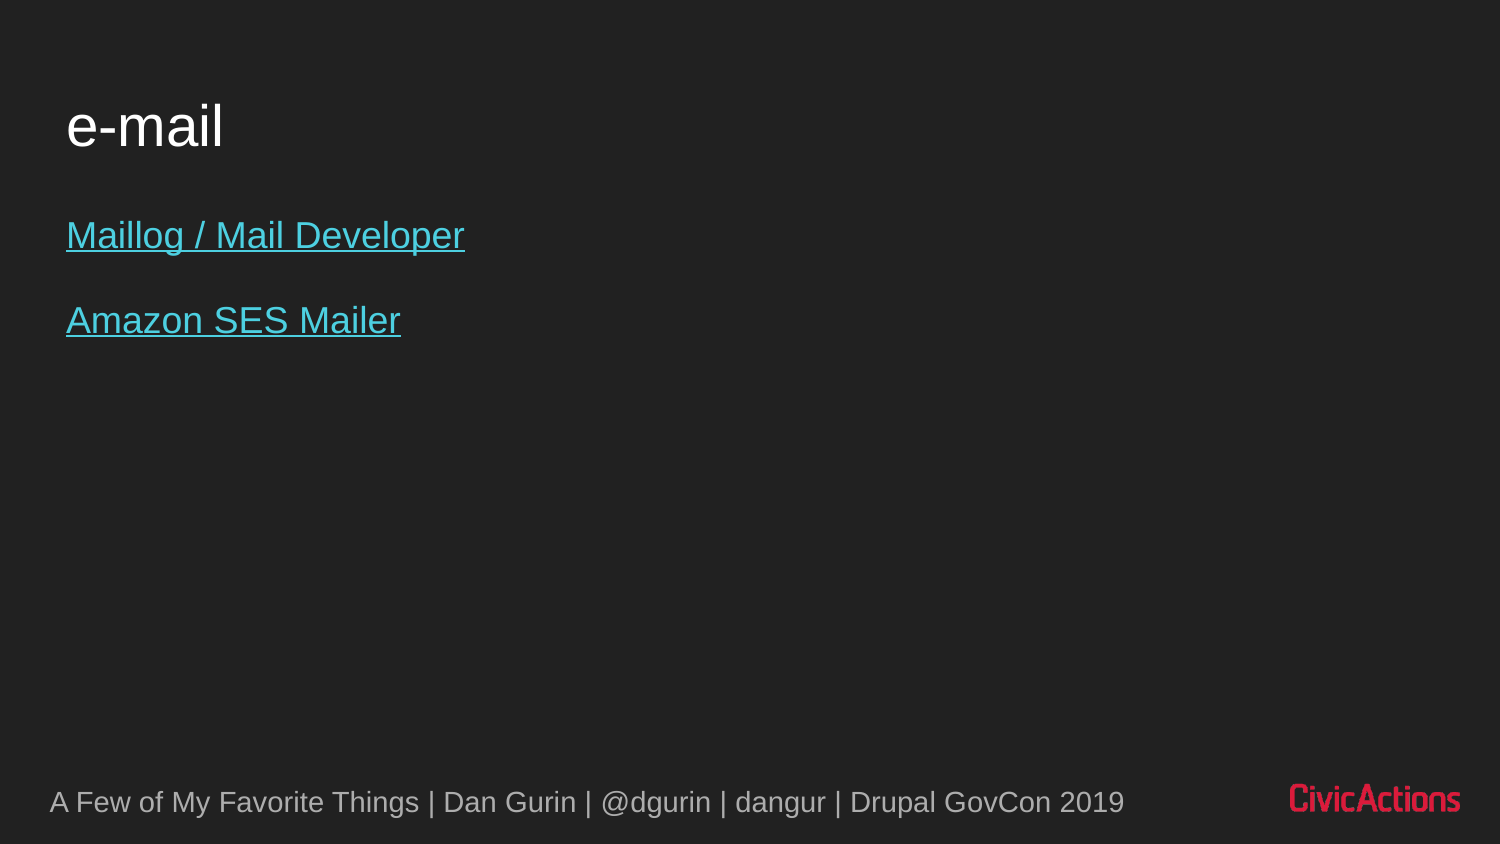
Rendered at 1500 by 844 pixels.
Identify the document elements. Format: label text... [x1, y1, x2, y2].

list Maillog / Mail Developer Amazon SES Mailer [51, 189, 1449, 750]
picture [1290, 783, 1460, 812]
title e-mail [51, 72, 1449, 167]
